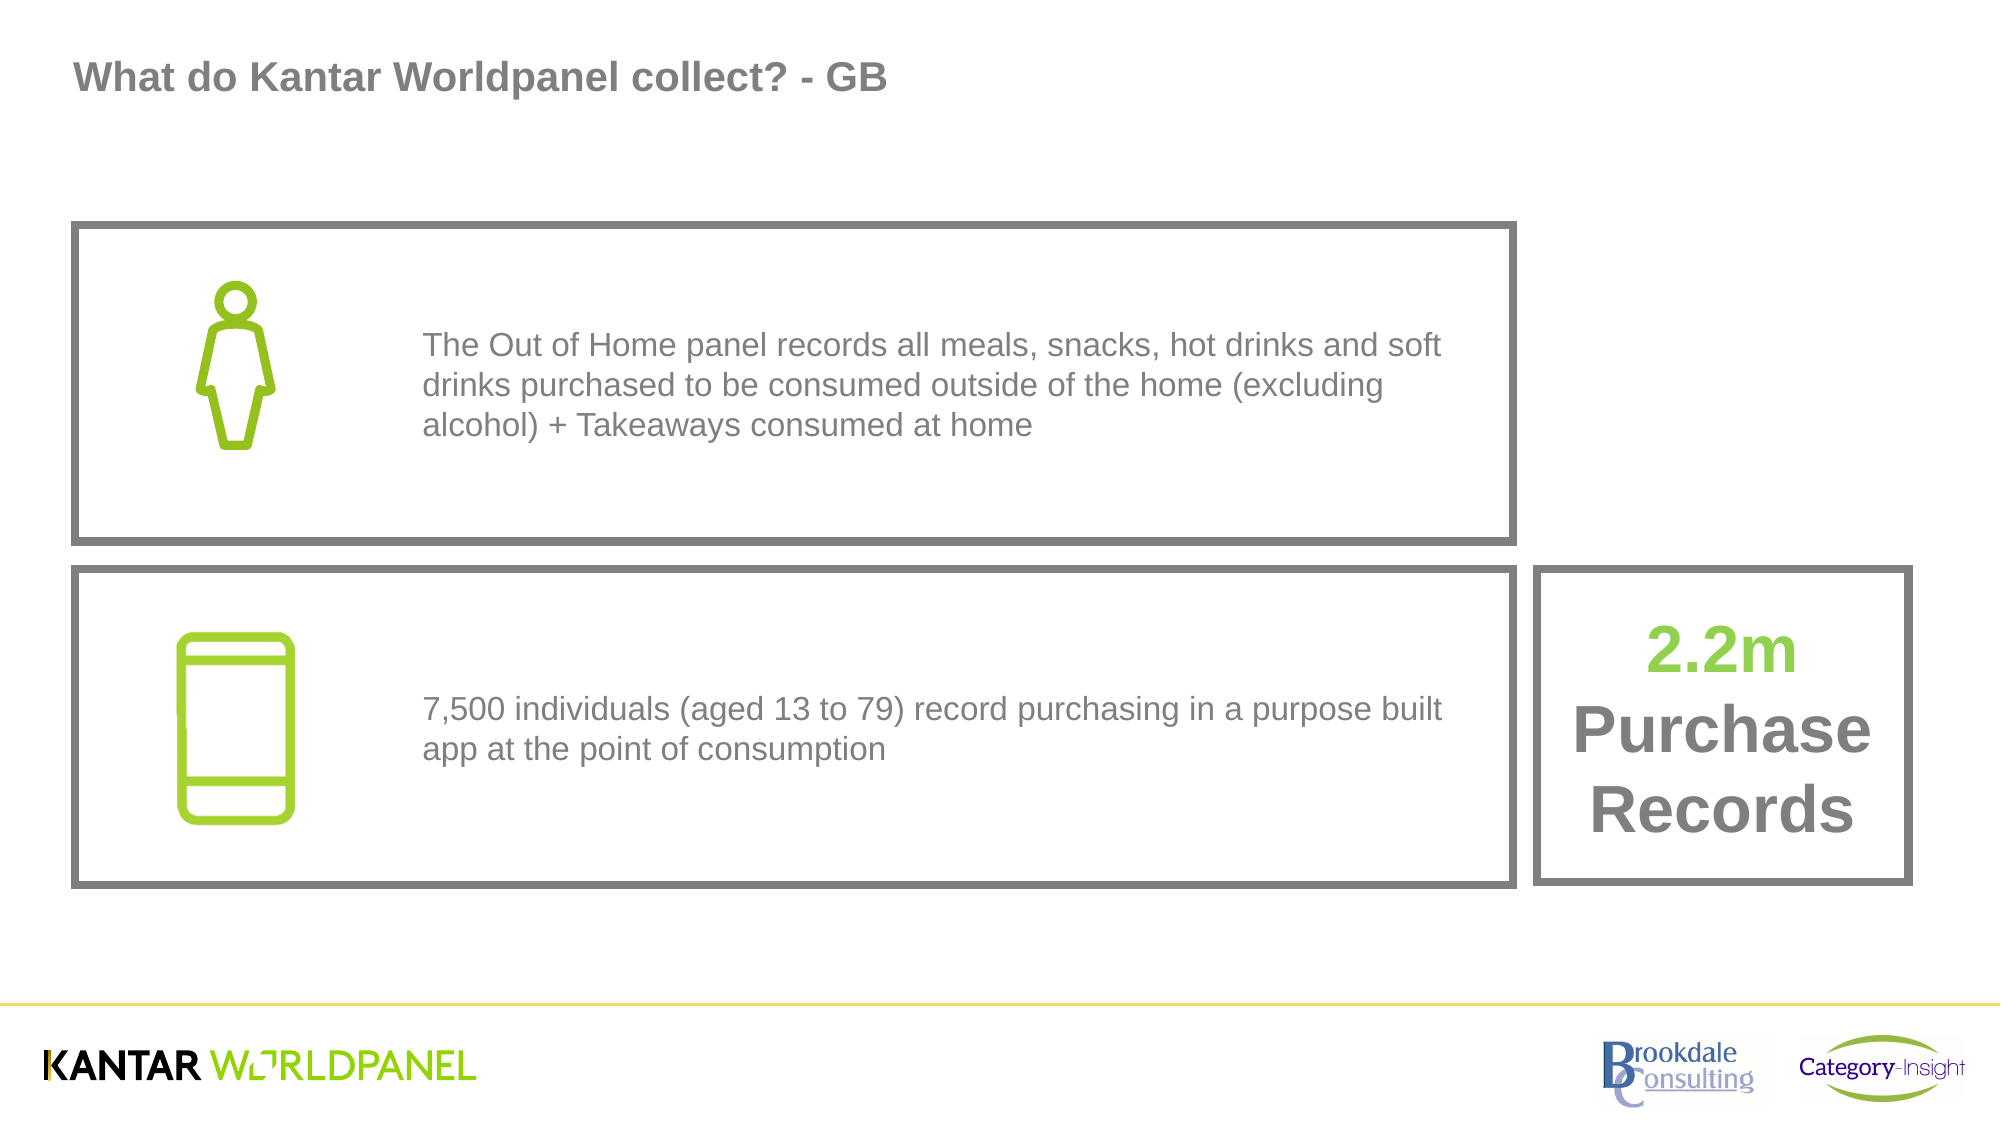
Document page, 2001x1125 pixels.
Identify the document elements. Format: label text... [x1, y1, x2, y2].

title What do Kantar Worldpanel collect? - GB [58, 42, 1940, 109]
text_box 7,500 individuals (aged 13 to 79) record purchasing in a purpose built app at the point of consumption [75, 569, 1513, 885]
text_box 2.2m Purchase Records [1537, 569, 1909, 882]
text_box [195, 280, 276, 450]
picture [127, 619, 344, 836]
text_box The Out of Home panel records all meals, snacks, hot drinks and soft drinks purchased to be consumed outside of the home (excluding alcohol) + Takeaways consumed at home [75, 225, 1513, 542]
